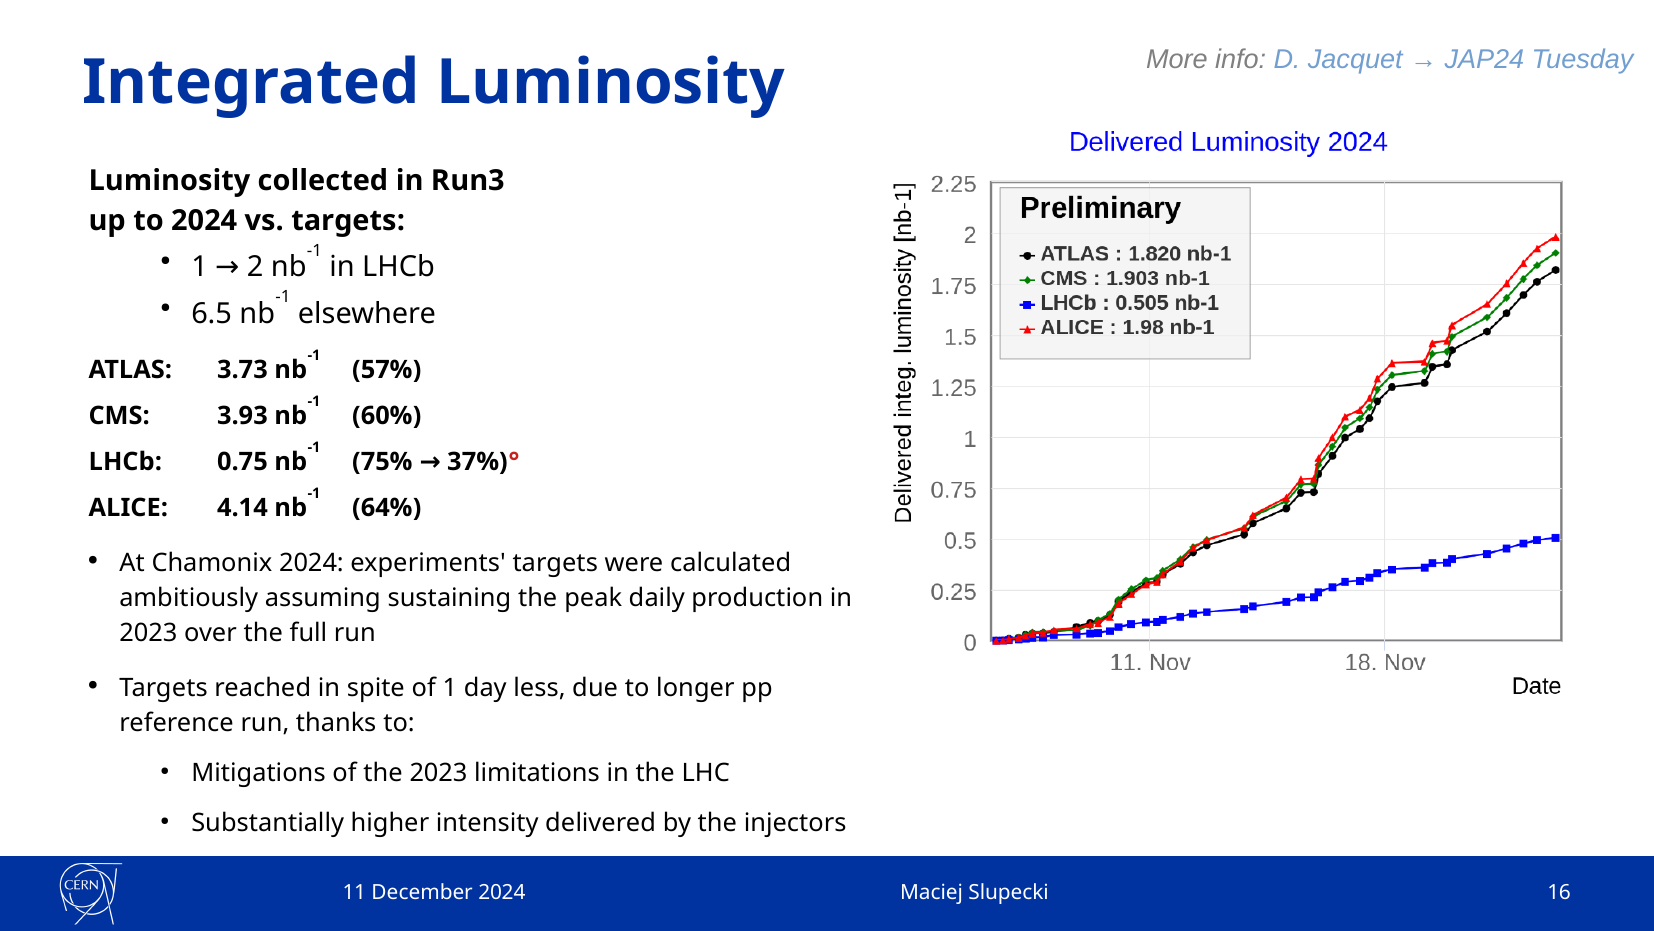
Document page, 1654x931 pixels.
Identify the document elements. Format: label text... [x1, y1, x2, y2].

picture [885, 193, 1571, 715]
title Integrated Luminosity [82, 37, 1571, 193]
list Luminosity collected in Run3 up to 2024 vs. targets: 1 → 2 nb-1 in LHCb 6.5 nb-1 elsewhere ATLAS: 3.73 nb-1 (57%) CMS: 3.93 nb-1 (60%) LHCb: 0.75 nb-1 (75% → 37%)° ALICE: 4.14 nb-1 (64%) At Chamonix 2024: experiments' targets were calculated ambitiously assuming sustaining the peak daily production in 2023 over the full run Targets reached in spite of 1 day less, due to longer pp reference run, thanks to: Mitigations of the 2023 limitations in the LHC Substantially higher intensity delivered by the injectors [88, 159, 875, 851]
picture [56, 859, 127, 928]
text_box More info: D. Jacquet → JAP24 Tuesday [1153, 41, 1626, 77]
